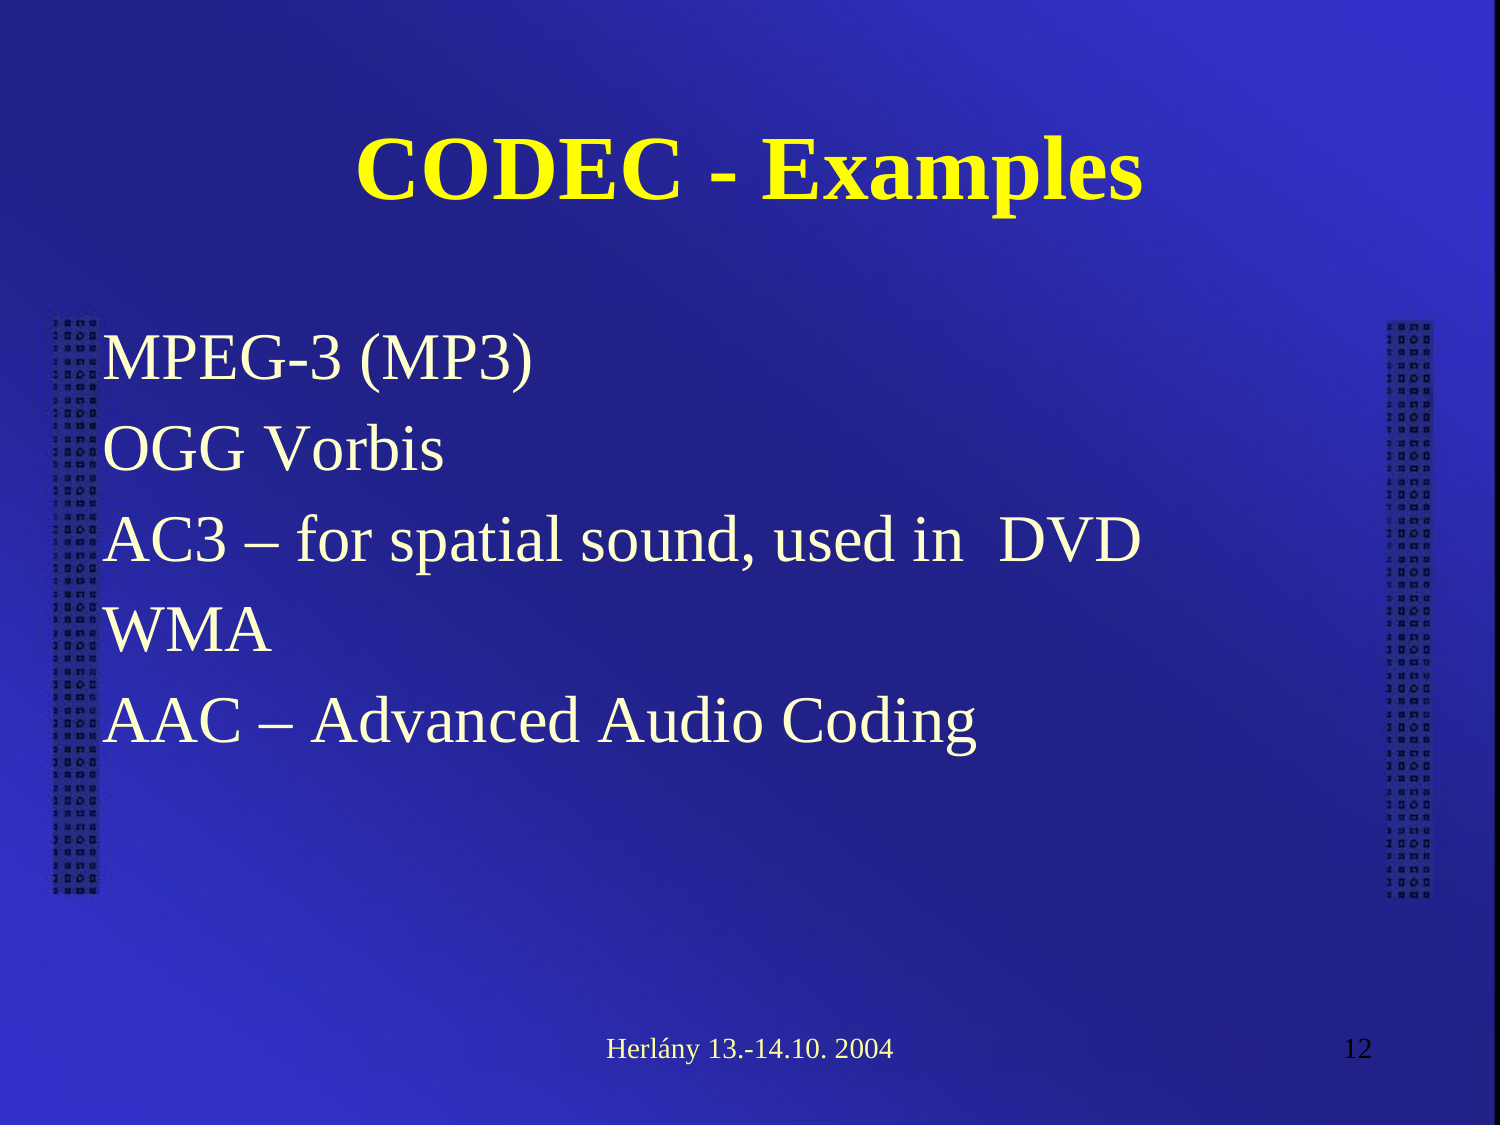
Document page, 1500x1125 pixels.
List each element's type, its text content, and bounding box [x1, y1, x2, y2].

list MPEG-3 (MP3) OGG Vorbis AC3 – for spatial sound, used in DVD WMA AAC – Advanced Audio Coding [87, 312, 1438, 988]
text_box 20 [1074, 1024, 1388, 1073]
picture [0, 0, 1500, 1125]
title CODEC - Examples [112, 74, 1388, 263]
text_box Herlány 13.-14.10. 2004 [512, 1024, 988, 1073]
